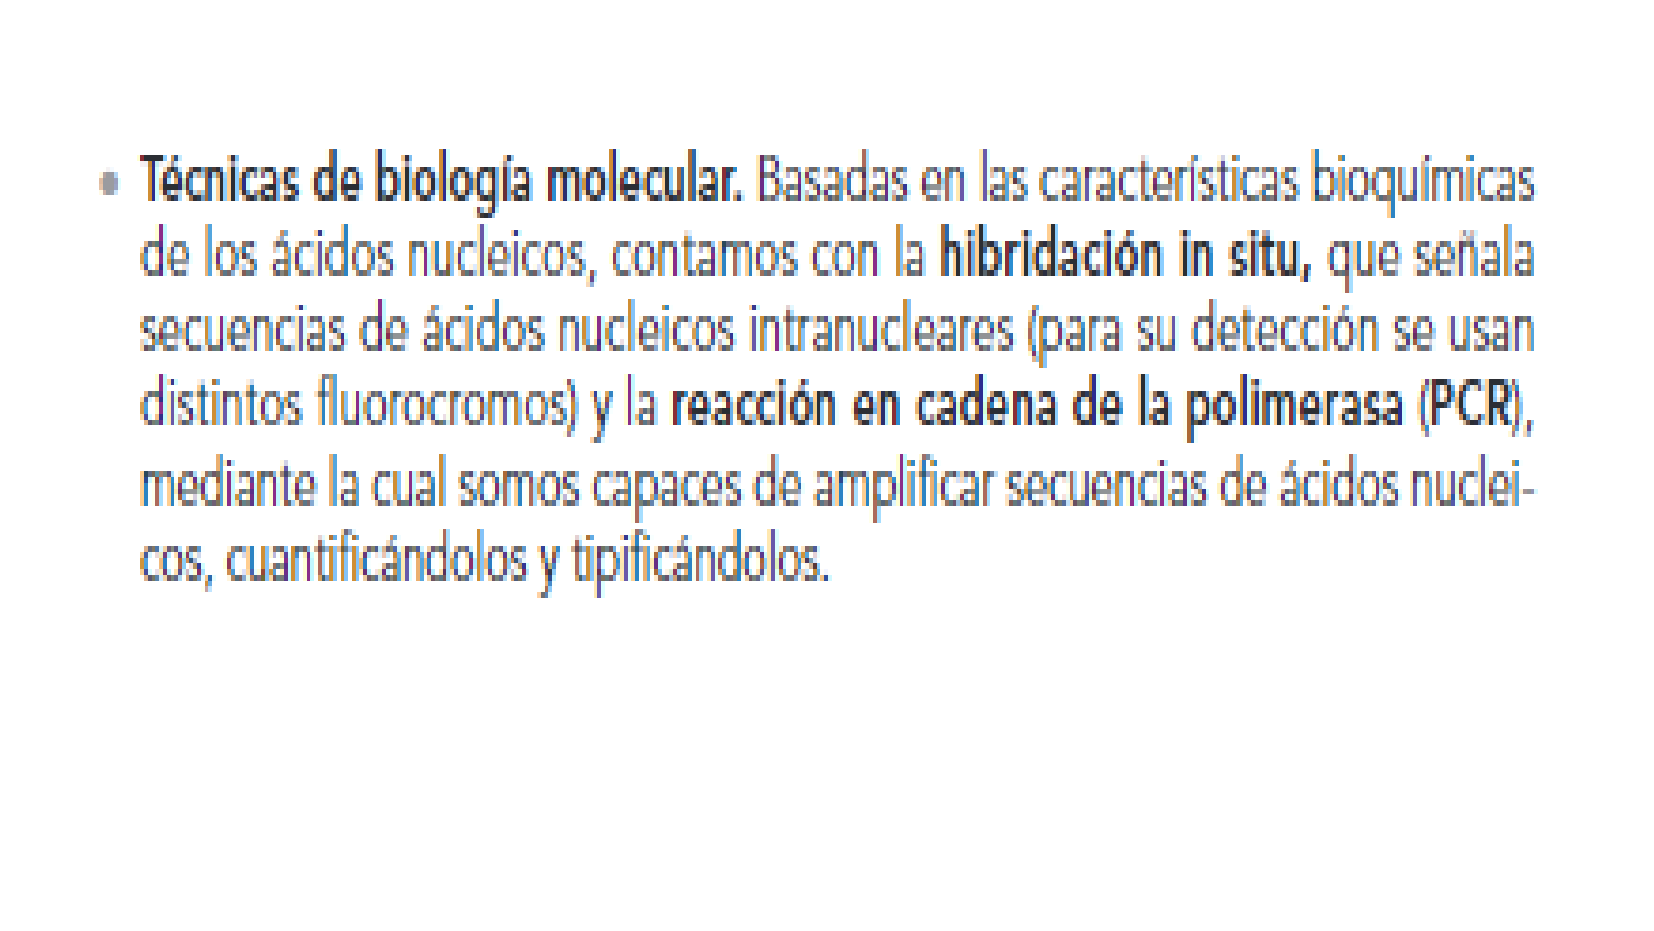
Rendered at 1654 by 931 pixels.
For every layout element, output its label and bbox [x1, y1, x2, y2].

picture [88, 58, 1565, 650]
